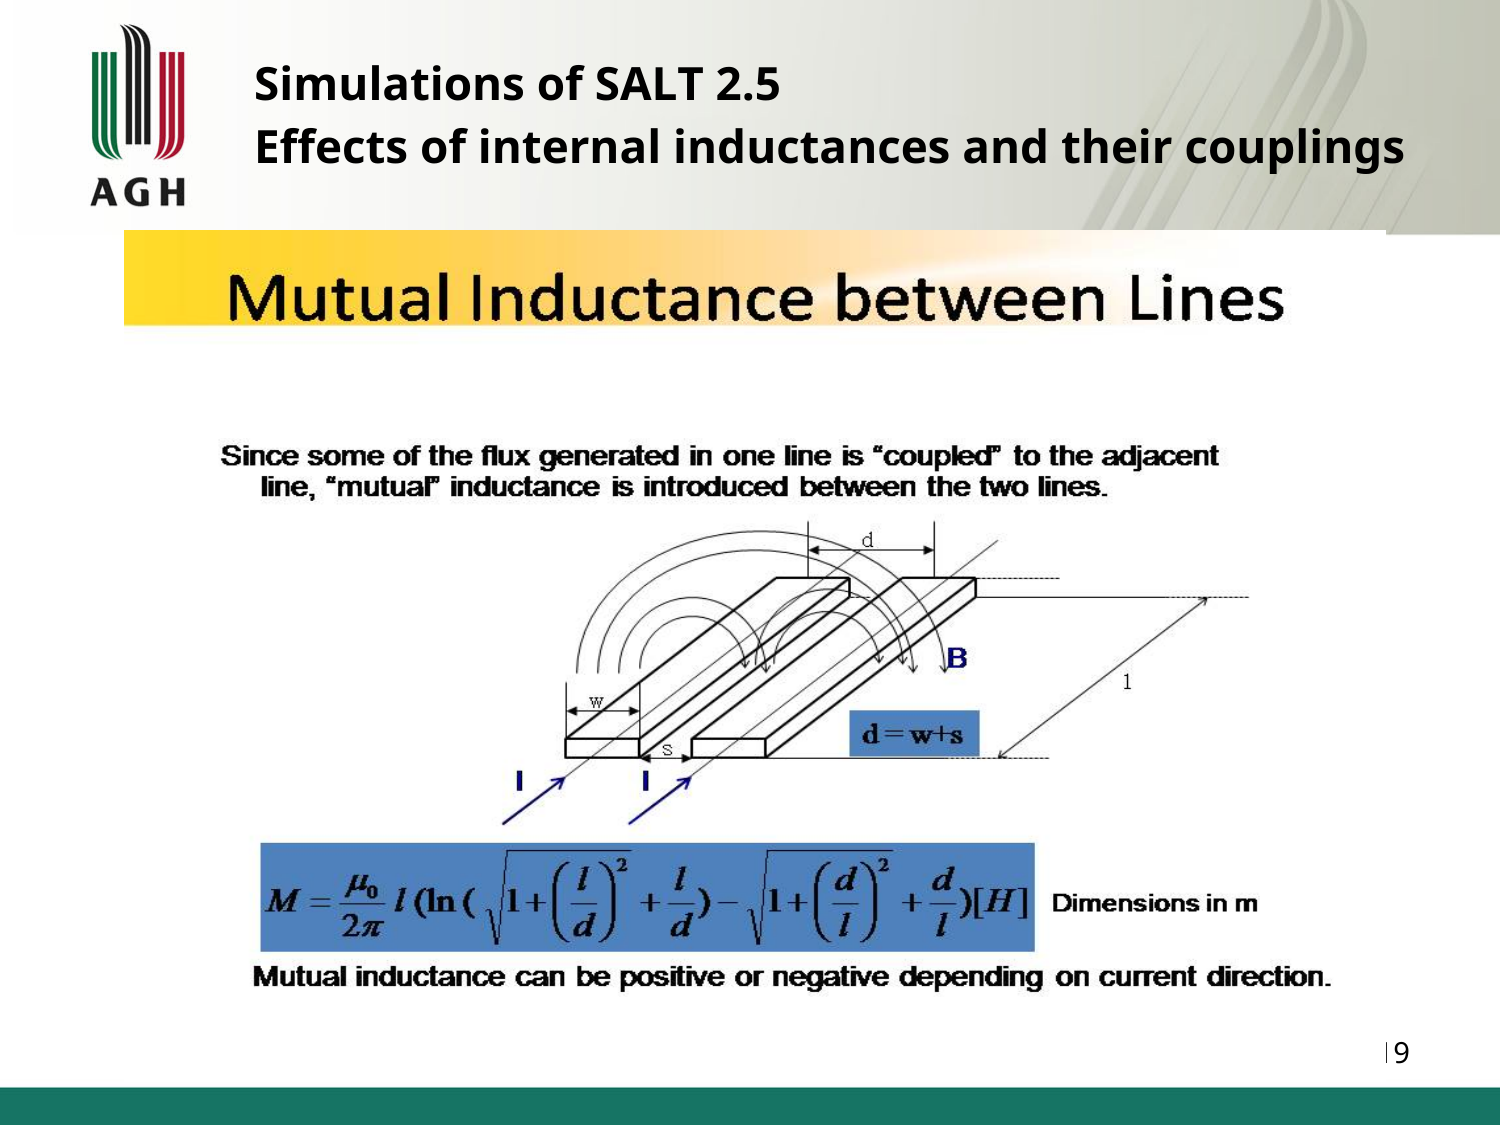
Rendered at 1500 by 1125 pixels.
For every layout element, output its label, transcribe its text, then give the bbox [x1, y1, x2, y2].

title Simulations of SALT 2.5 Effects of internal inductances and their couplings [254, 34, 1426, 194]
picture [0, 0, 1500, 1125]
